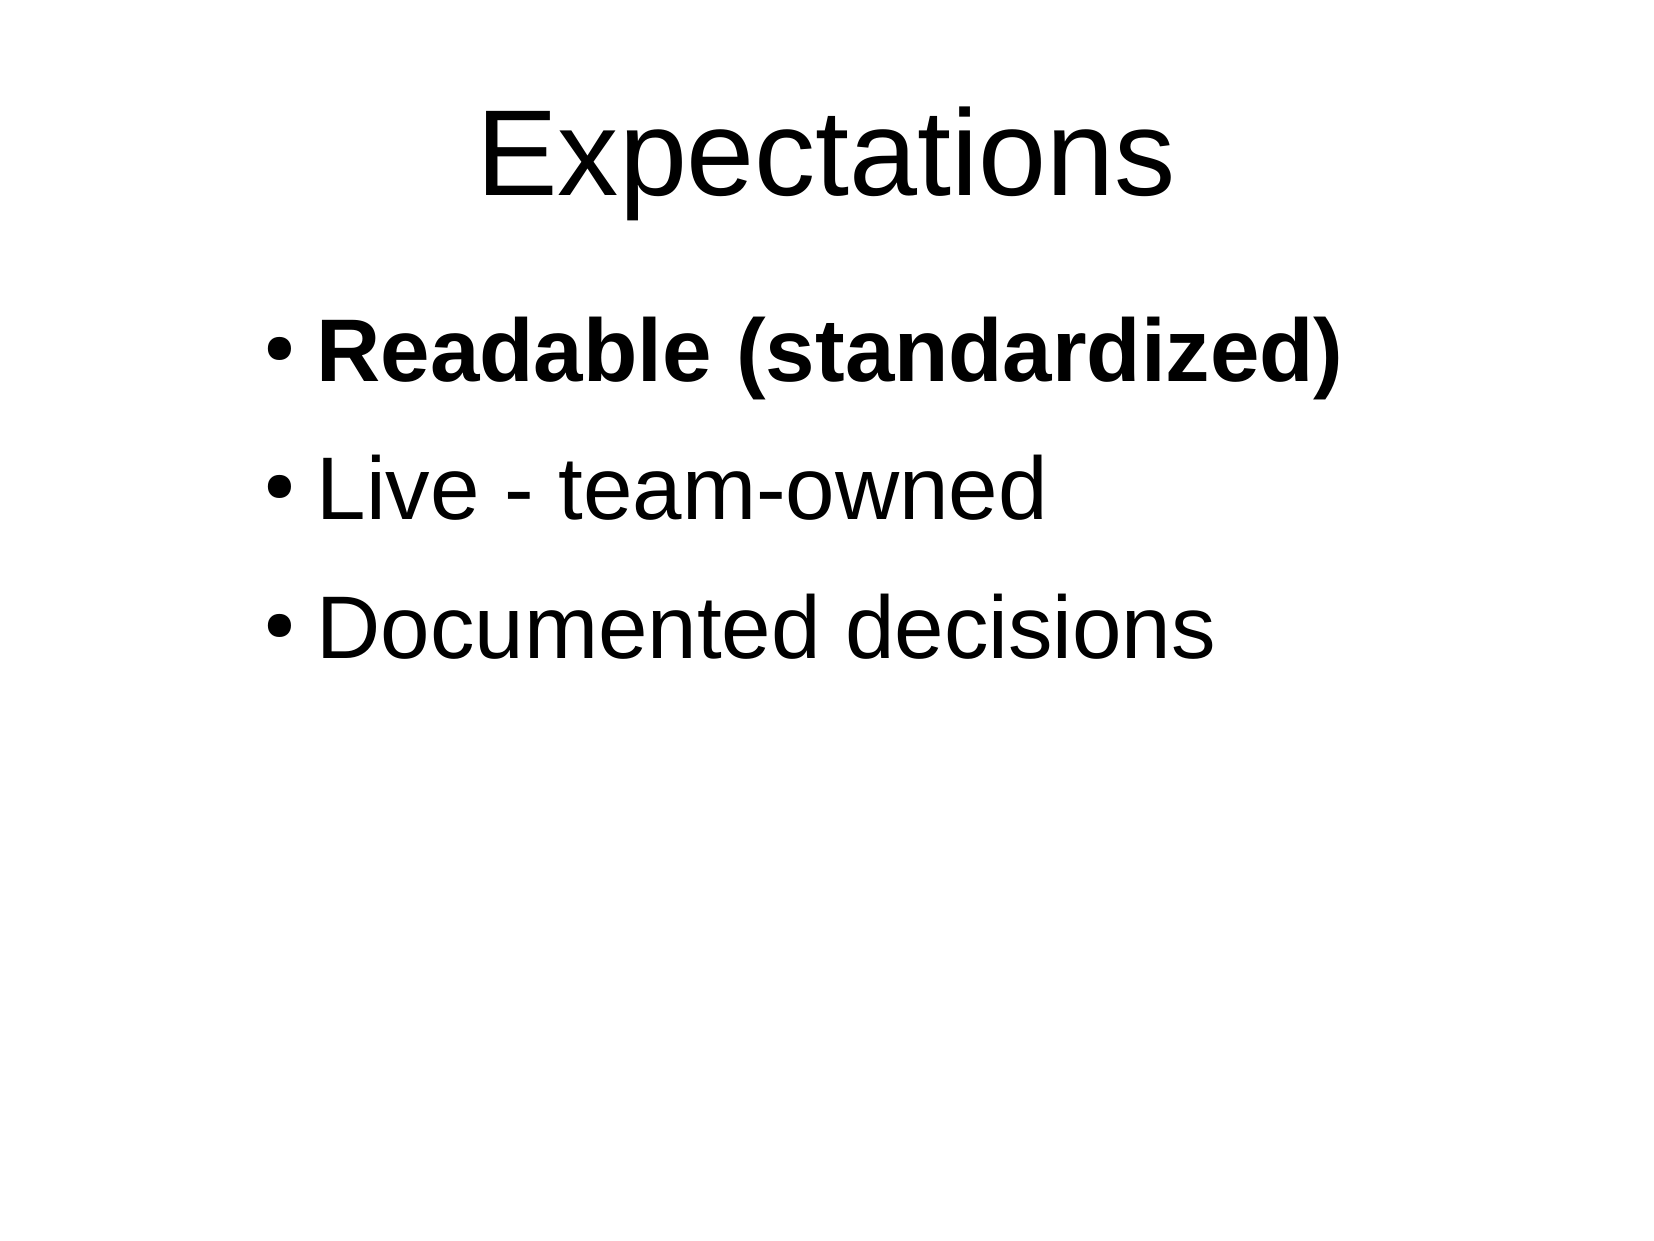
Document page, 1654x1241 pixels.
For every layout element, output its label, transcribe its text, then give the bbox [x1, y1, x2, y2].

list Readable (standardized) Live - team-owned Documented decisions [245, 300, 1654, 1021]
title Expectations [82, 49, 1571, 257]
